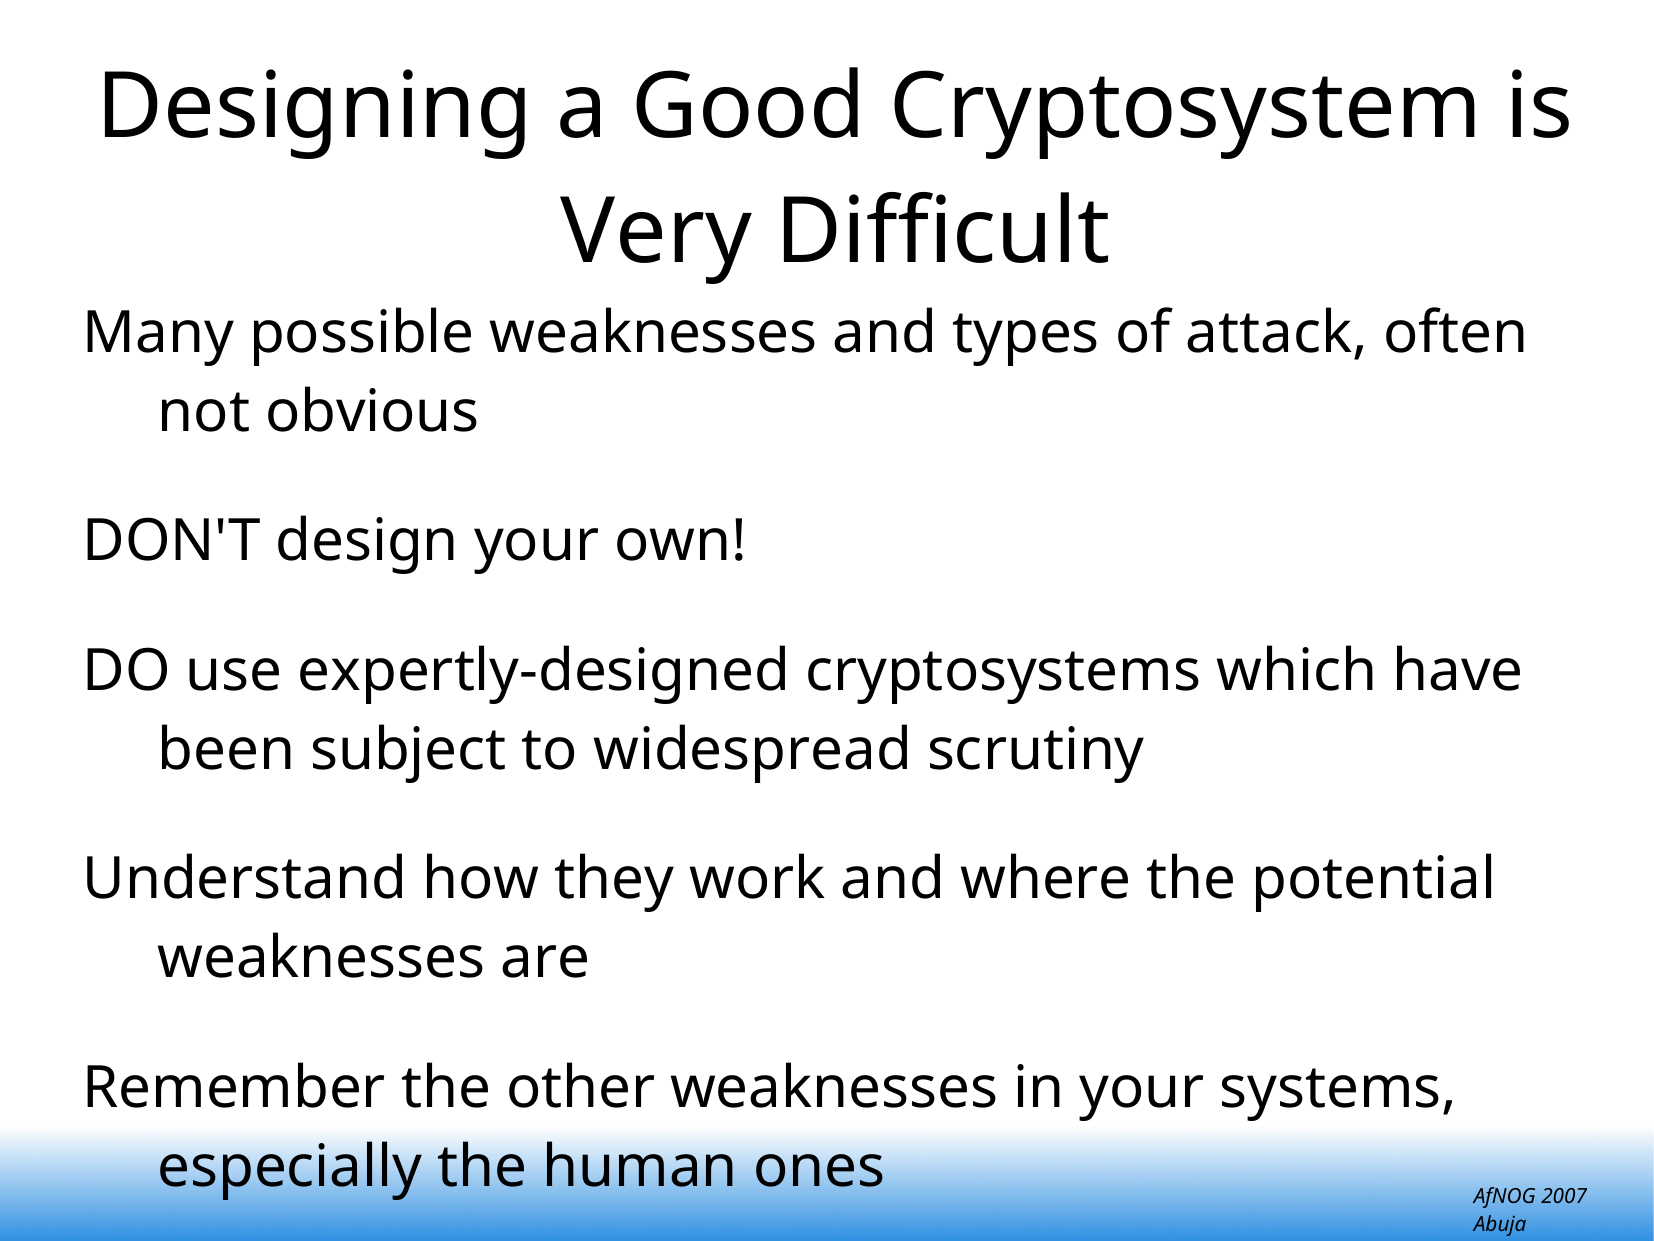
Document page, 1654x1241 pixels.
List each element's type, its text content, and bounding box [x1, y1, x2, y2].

picture [762, 1174, 779, 1182]
picture [228, 1174, 245, 1182]
picture [588, 1174, 604, 1182]
picture [0, 1124, 1654, 1241]
title Designing a Good Cryptosystem is Very Difficult [84, 39, 1587, 271]
list Many possible weaknesses and types of attack, often not obvious DON'T design your own! DO use expertly-designed cryptosystems which have been subject to widespread scrutiny Understand how they work and where the potential weaknesses are Remember the other weaknesses in your systems, especially the human ones [82, 290, 1571, 1174]
picture [677, 1174, 692, 1182]
picture [337, 1174, 352, 1182]
